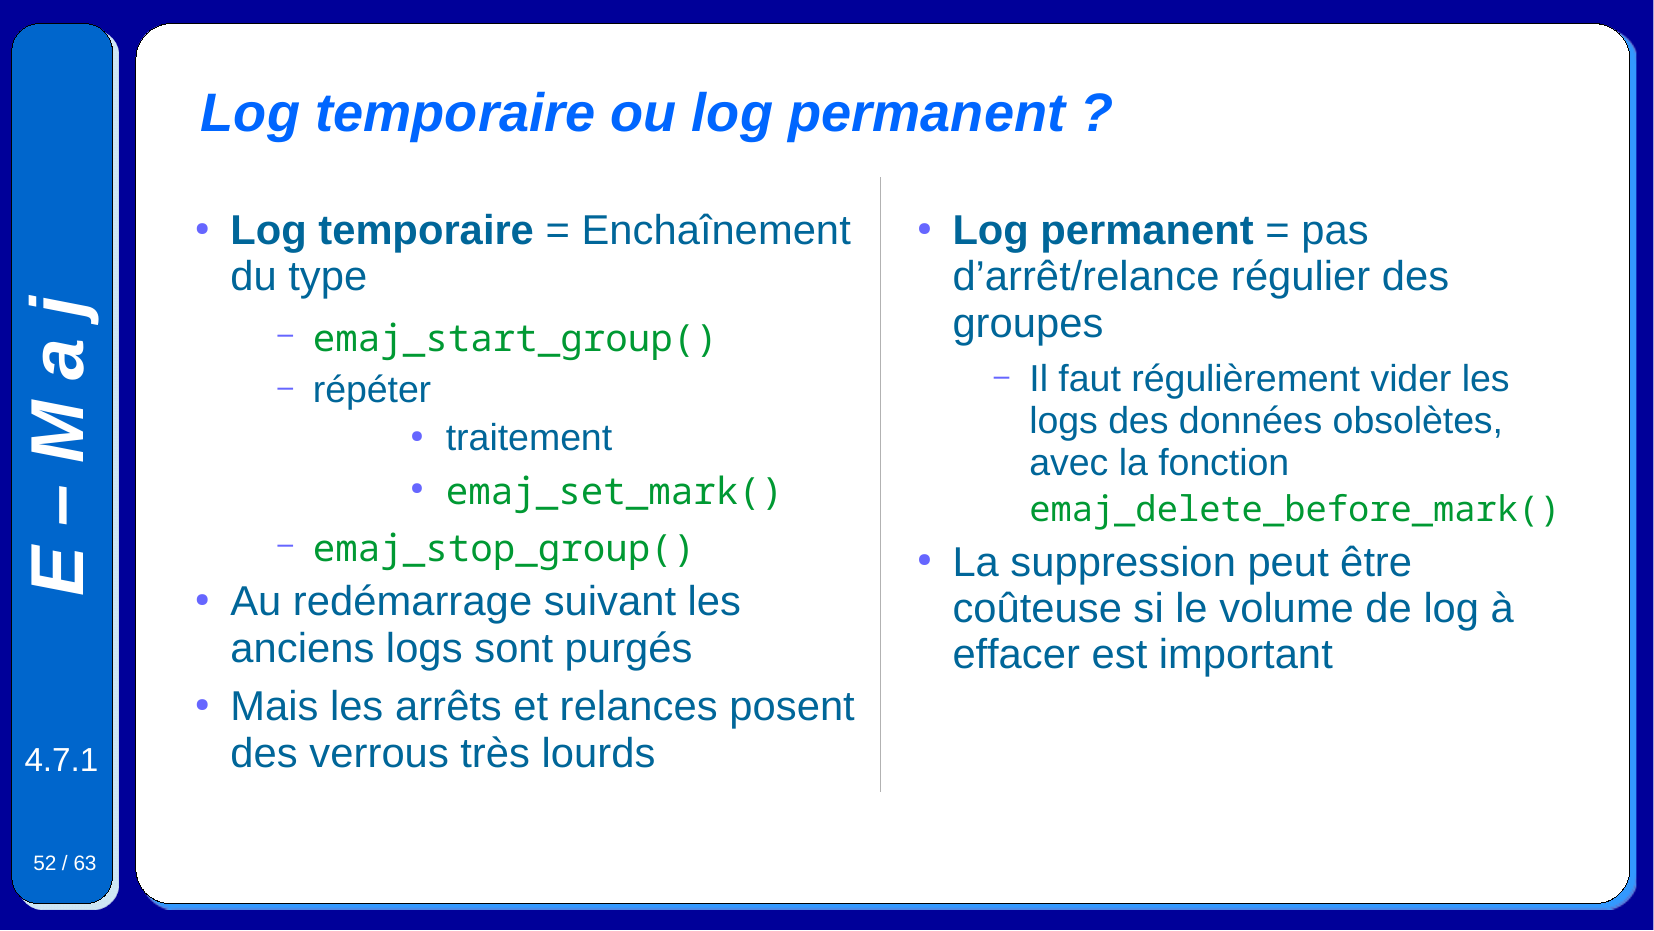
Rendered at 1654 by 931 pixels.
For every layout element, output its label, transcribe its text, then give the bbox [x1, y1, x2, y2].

list Log temporaire = Enchaînement du type emaj_start_group() répéter traitement emaj_set_mark() emaj_stop_group() Au redémarrage suivant les anciens logs sont purgés Mais les arrêts et relances posent des verrous très lourds [177, 206, 865, 827]
list Log permanent = pas d’arrêt/relance régulier des groupes Il faut régulièrement vider les logs des données obsolètes, avec la fonction emaj_delete_before_mark() La suppression peut être coûteuse si le volume de log à effacer est important [899, 206, 1588, 827]
title Log temporaire ou log permanent ? [200, 34, 1575, 191]
